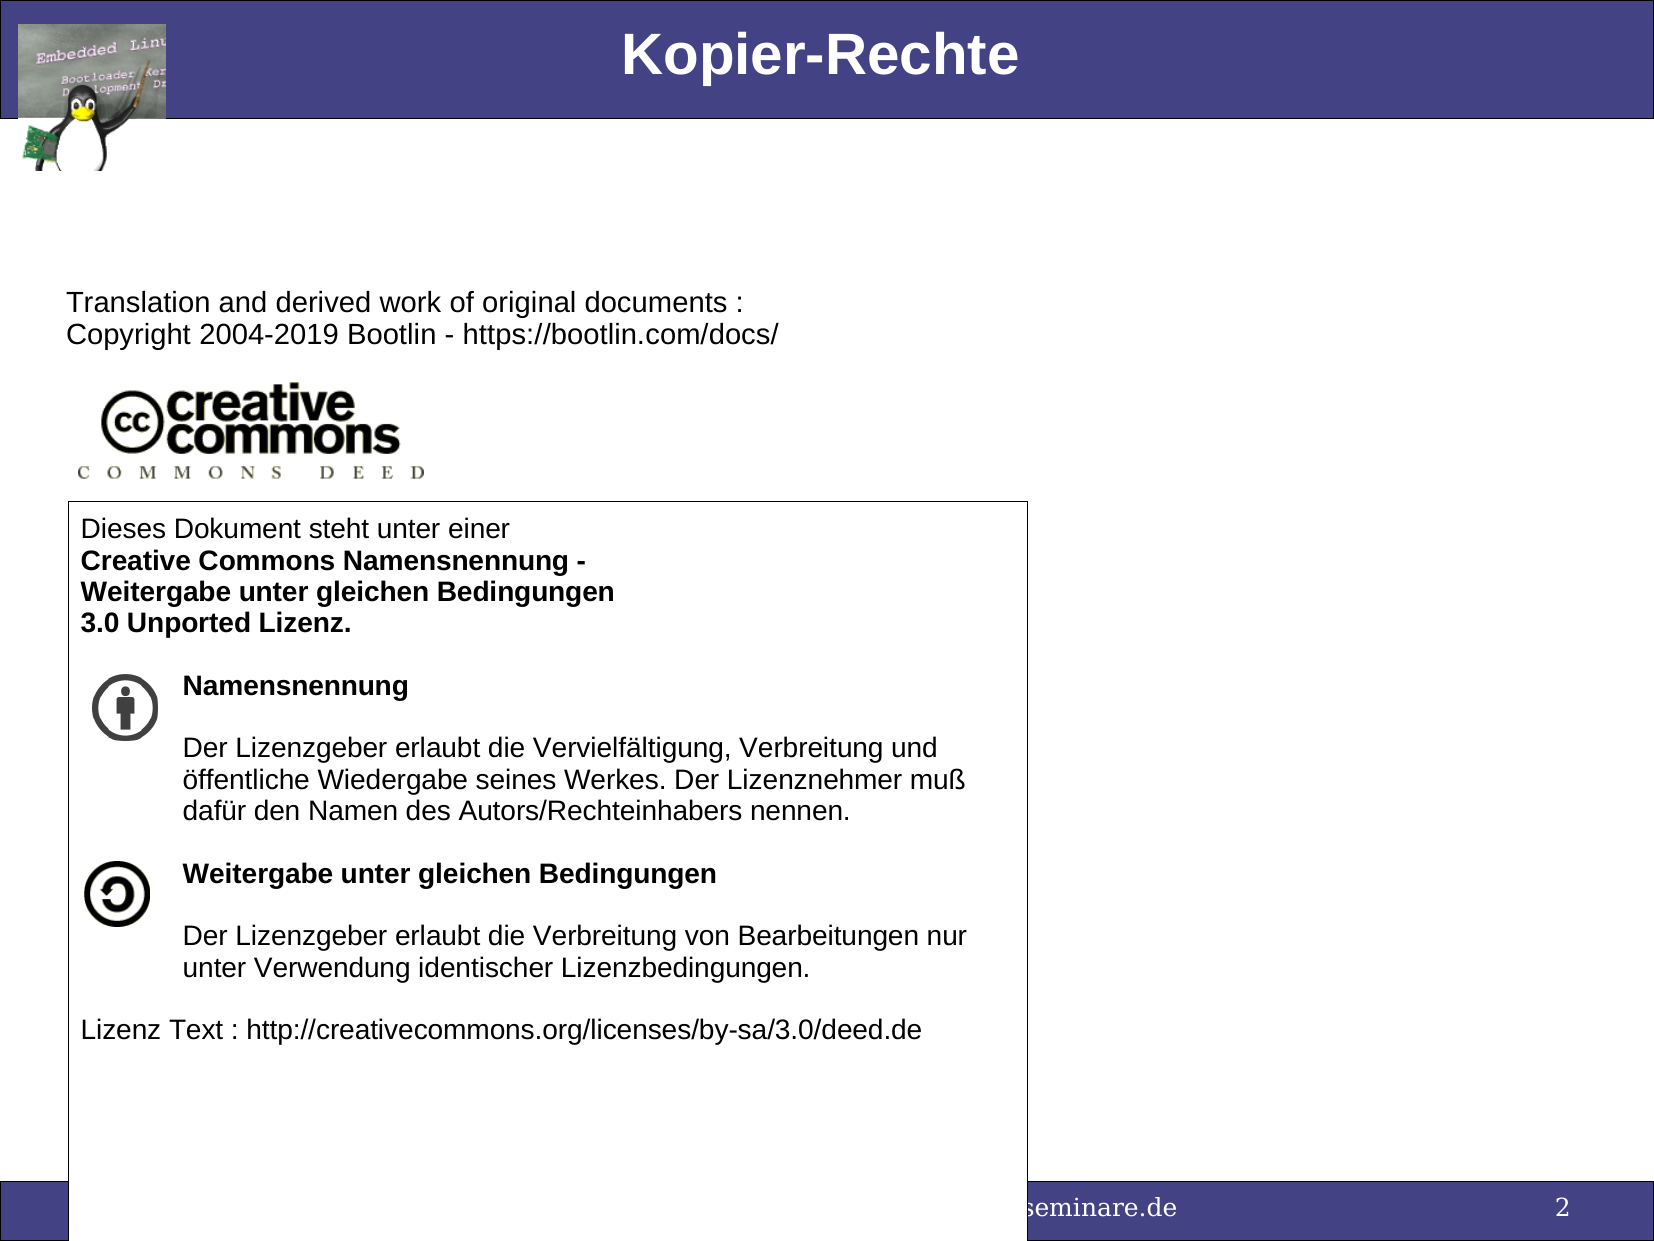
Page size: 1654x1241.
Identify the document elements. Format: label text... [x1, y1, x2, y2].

picture [78, 382, 424, 480]
title Kopier-Rechte [76, 19, 1565, 89]
picture [18, 24, 166, 171]
text_box Dieses Dokument steht unter einer Creative Commons Namensnennung - Weitergabe unter gleichen Bedingungen 3.0 Unported Lizenz. Namensnennung Der Lizenzgeber erlaubt die Vervielfältigung, Verbreitung und öffentliche Wiedergabe seines Werkes. Der Lizenznehmer muß dafür den Namen des Autors/Rechteinhabers nennen. Weitergabe unter gleichen Bedingungen Der Lizenzgeber erlaubt die Verbreitung von Bearbeitungen nur unter Verwendung identischer Lizenzbedingungen. Lizenz Text : http://creativecommons.org/licenses/by-sa/3.0/deed.de [68, 501, 1028, 1241]
picture [84, 861, 150, 927]
text_box Translation and derived work of original documents : Copyright 2004-2019 Bootlin - https://bootlin.com/docs/ [66, 285, 1030, 366]
picture [92, 674, 158, 741]
